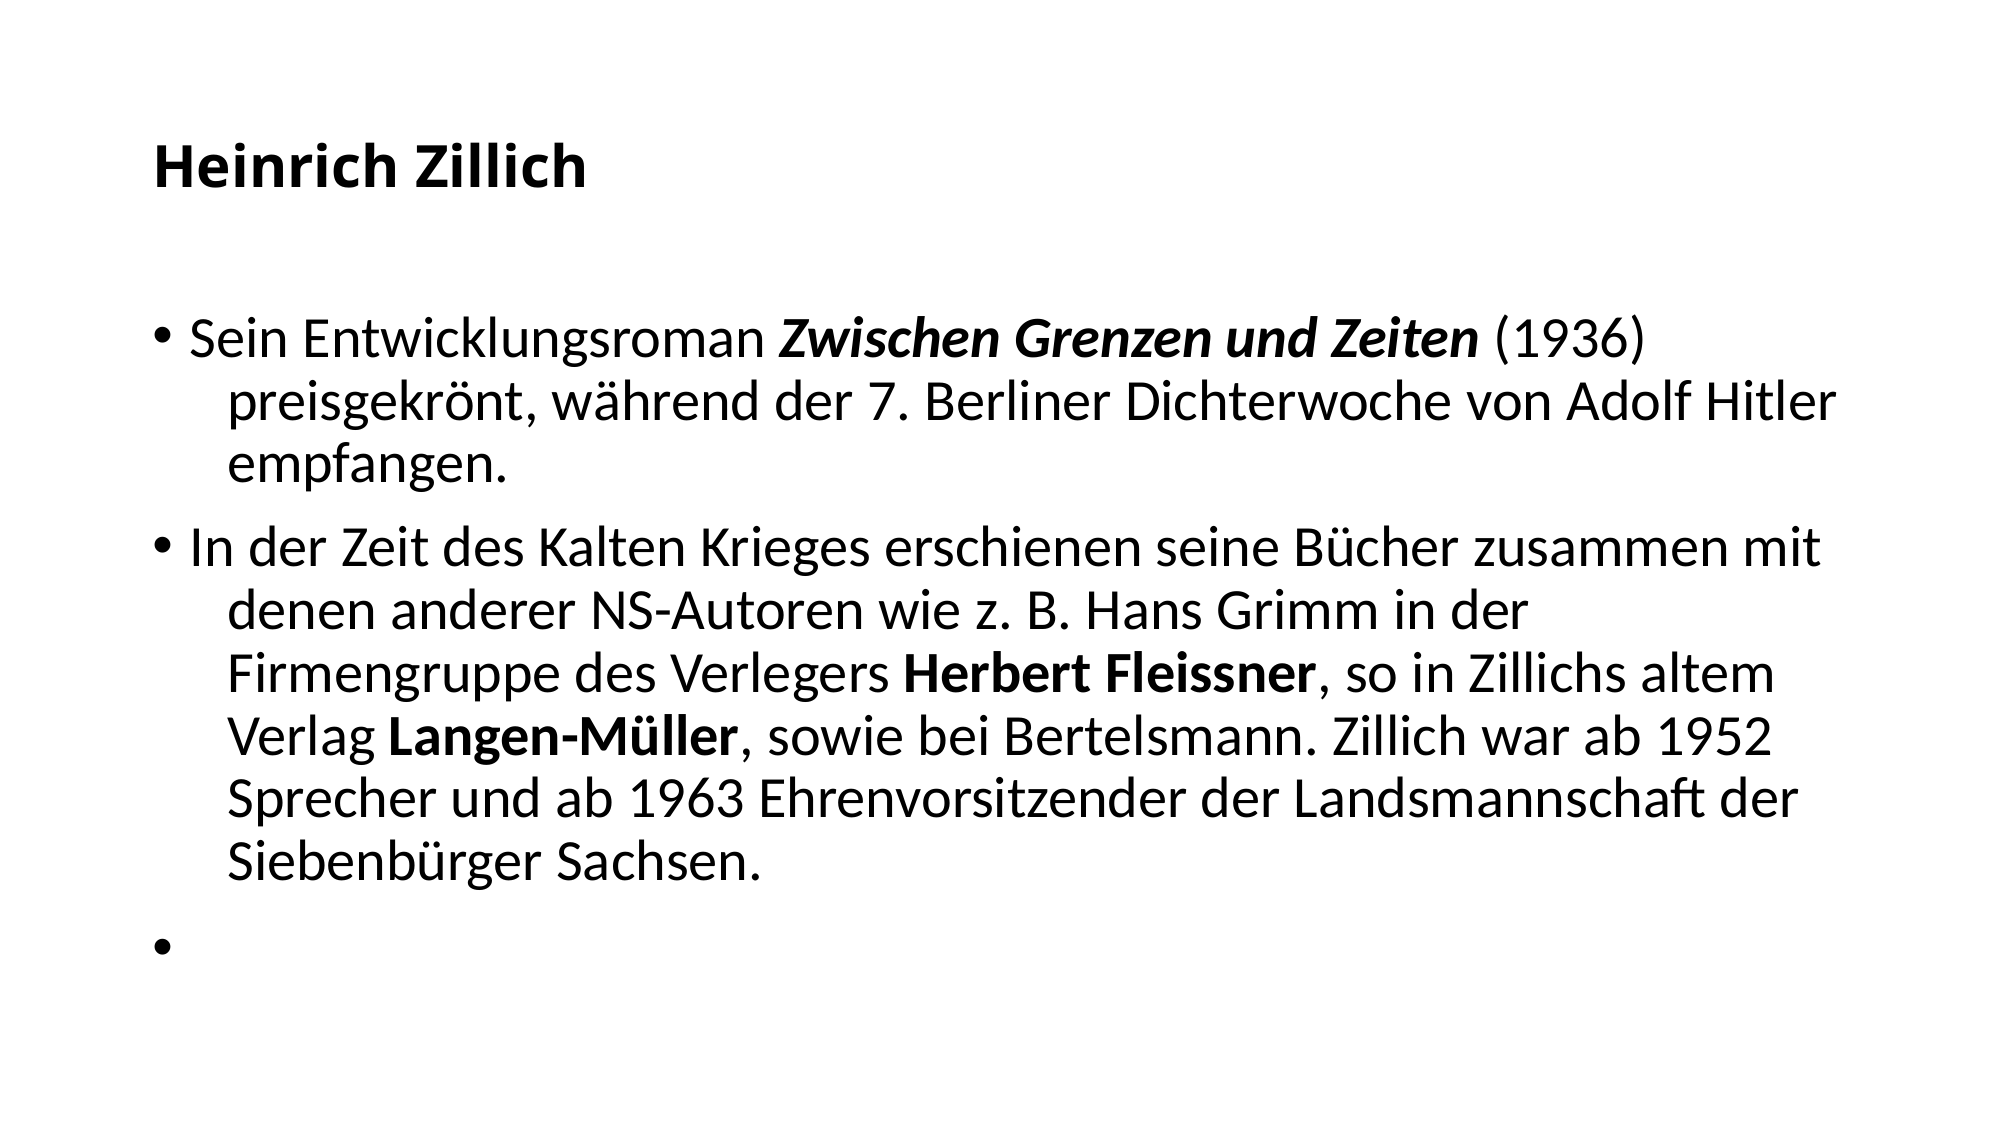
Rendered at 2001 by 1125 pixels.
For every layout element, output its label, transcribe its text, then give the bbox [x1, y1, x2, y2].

title Heinrich Zillich [137, 59, 1863, 278]
list Sein Entwicklungsroman Zwischen Grenzen und Zeiten (1936) preisgekrönt, während der 7. Berliner Dichterwoche von Adolf Hitler empfangen. In der Zeit des Kalten Krieges erschienen seine Bücher zusammen mit denen anderer NS-Autoren wie z. B. Hans Grimm in der Firmengruppe des Verlegers Herbert Fleissner, so in Zillichs altem Verlag Langen-Müller, sowie bei Bertelsmann. Zillich war ab 1952 Sprecher und ab 1963 Ehrenvorsitzender der Landsmannschaft der Siebenbürger Sachsen. [137, 299, 1863, 1014]
